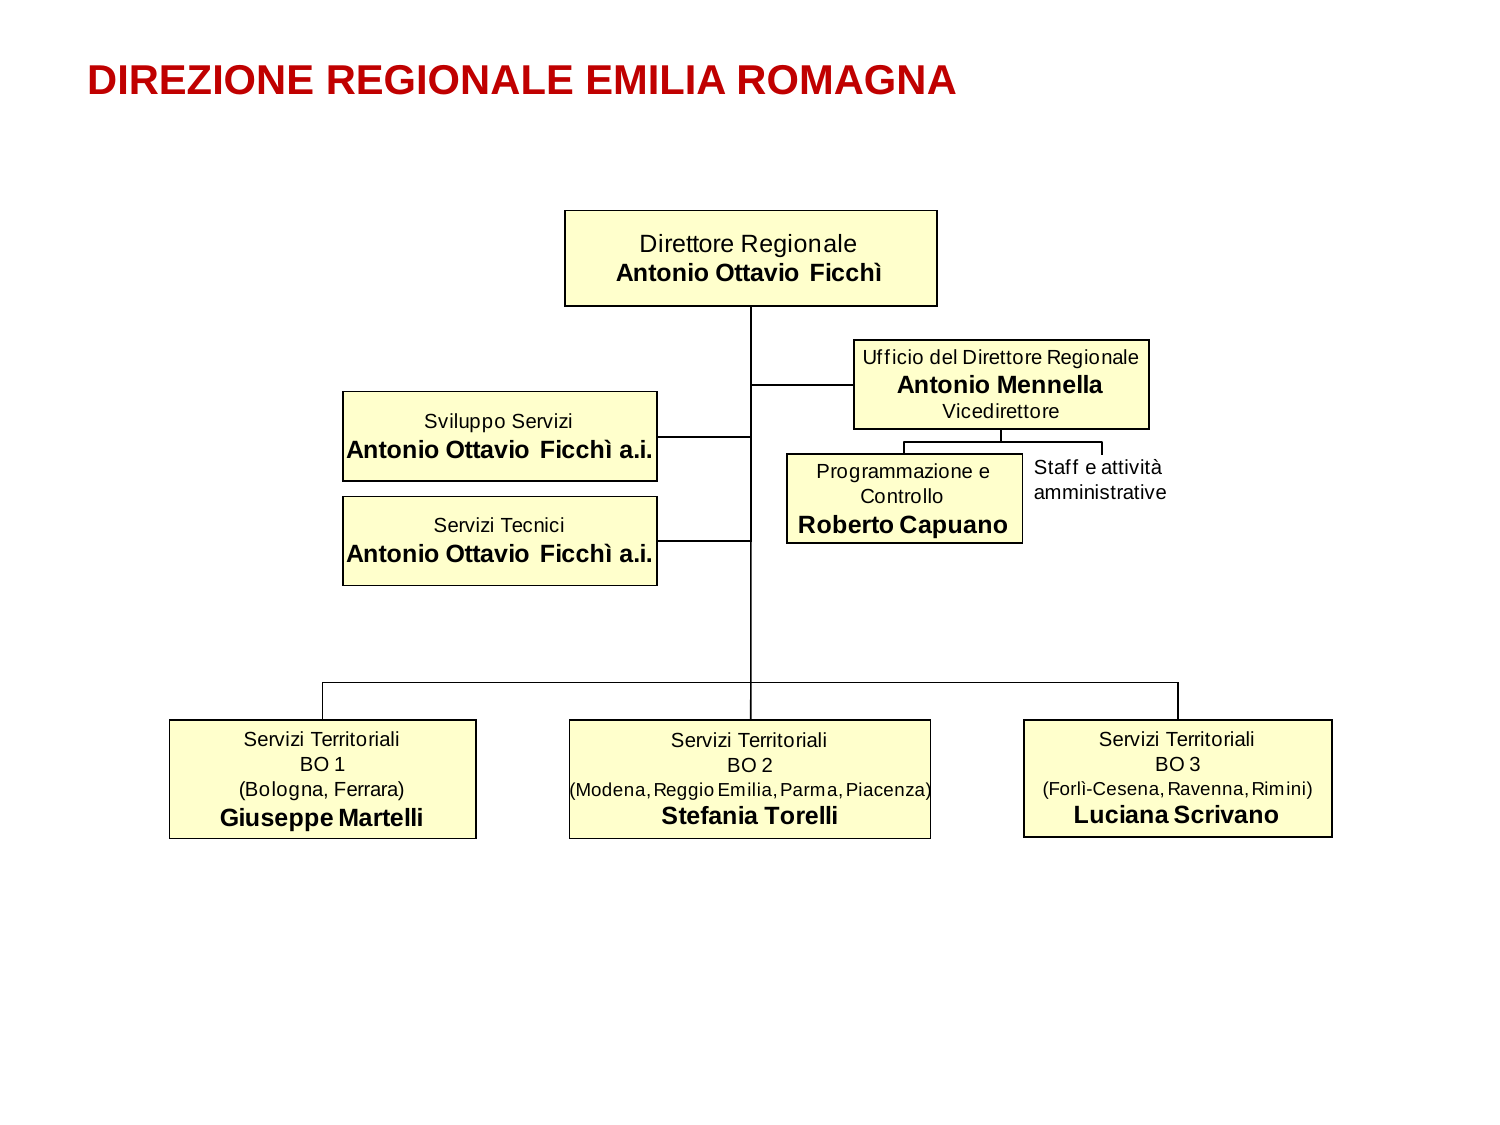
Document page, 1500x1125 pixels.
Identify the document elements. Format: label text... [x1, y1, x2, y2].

title DIREZIONE REGIONALE EMILIA ROMAGNA [72, 45, 1462, 128]
picture [167, 208, 1333, 840]
